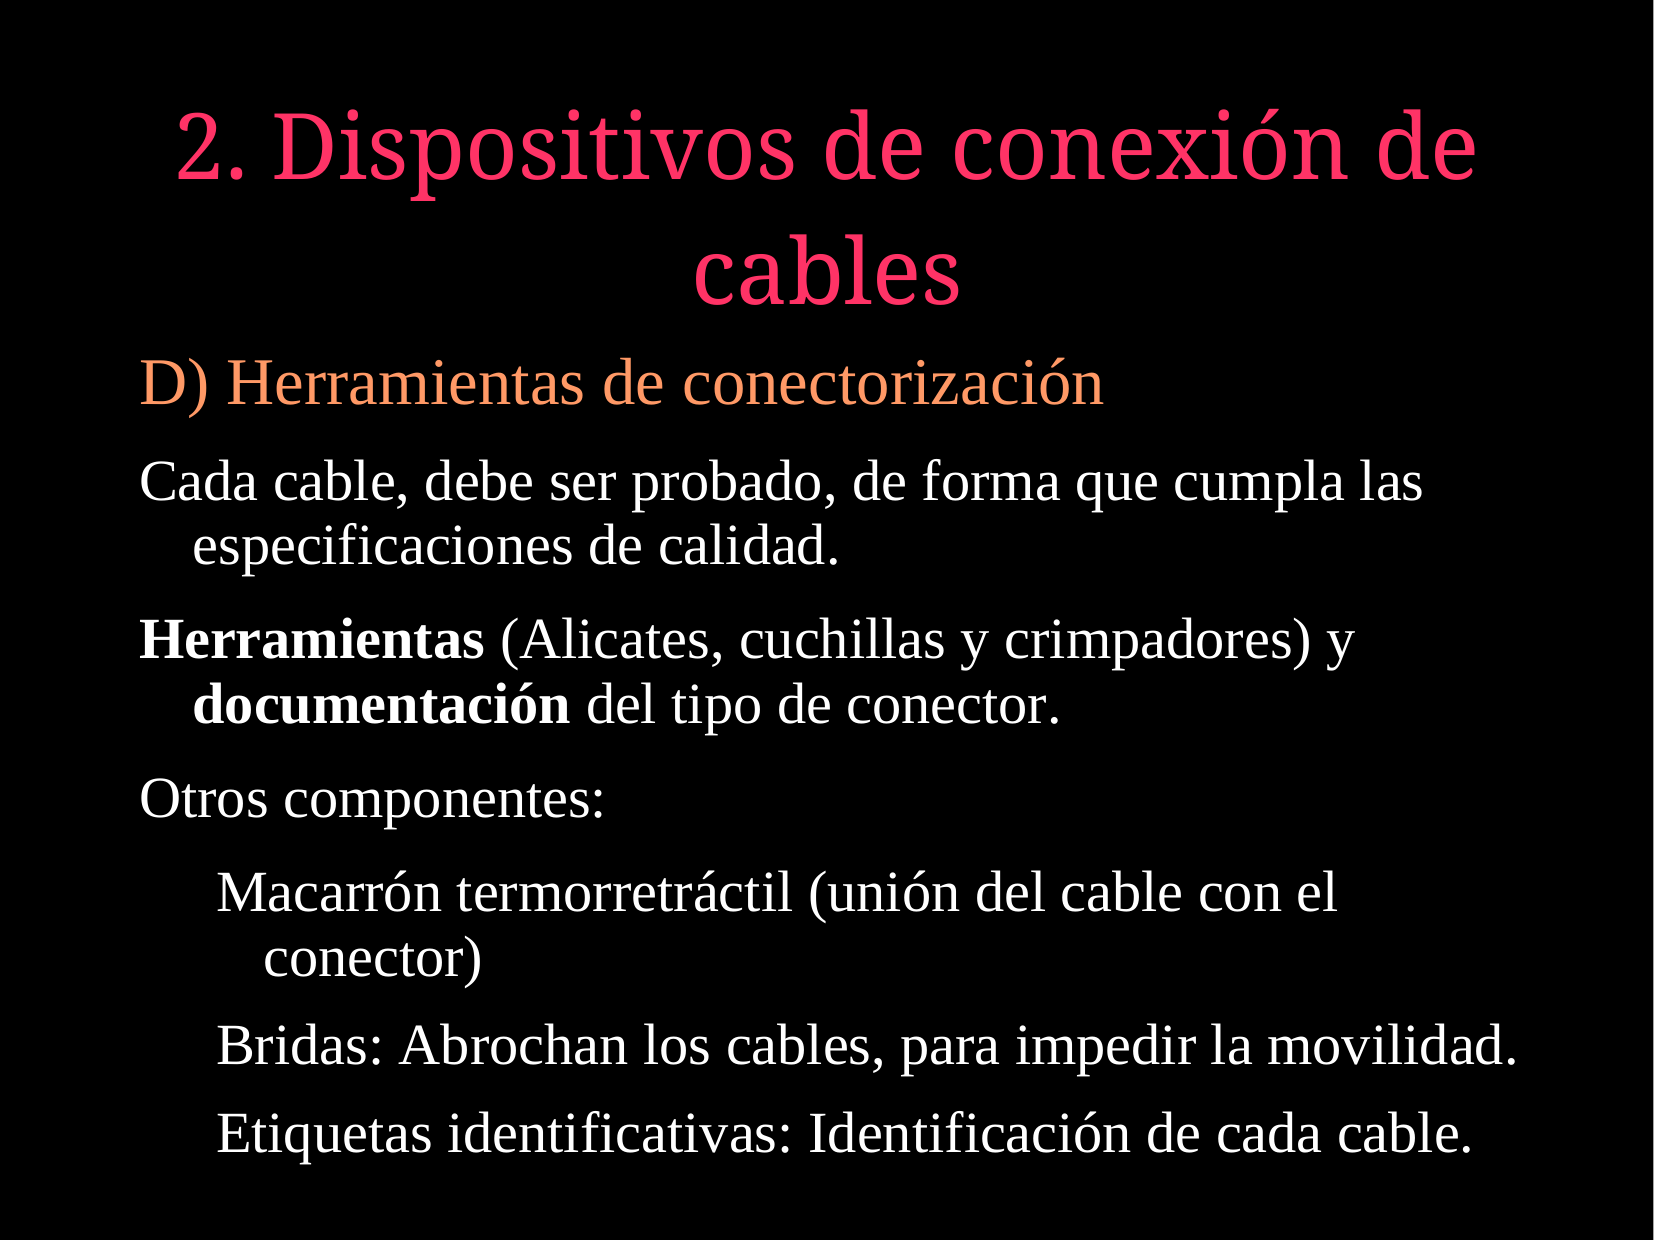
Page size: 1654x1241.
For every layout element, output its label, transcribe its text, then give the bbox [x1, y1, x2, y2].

title 2. Dispositivos de conexión de cables [121, 82, 1534, 331]
list D) Herramientas de conectorización Cada cable, debe ser probado, de forma que cumpla las especificaciones de calidad. Herramientas (Alicates, cuchillas y crimpadores) y documentación del tipo de conector. Otros componentes: Macarrón termorretráctil (unión del cable con el conector) Bridas: Abrochan los cables, para impedir la movilidad. Etiquetas identificativas: Identificación de cada cable. [121, 344, 1534, 1241]
